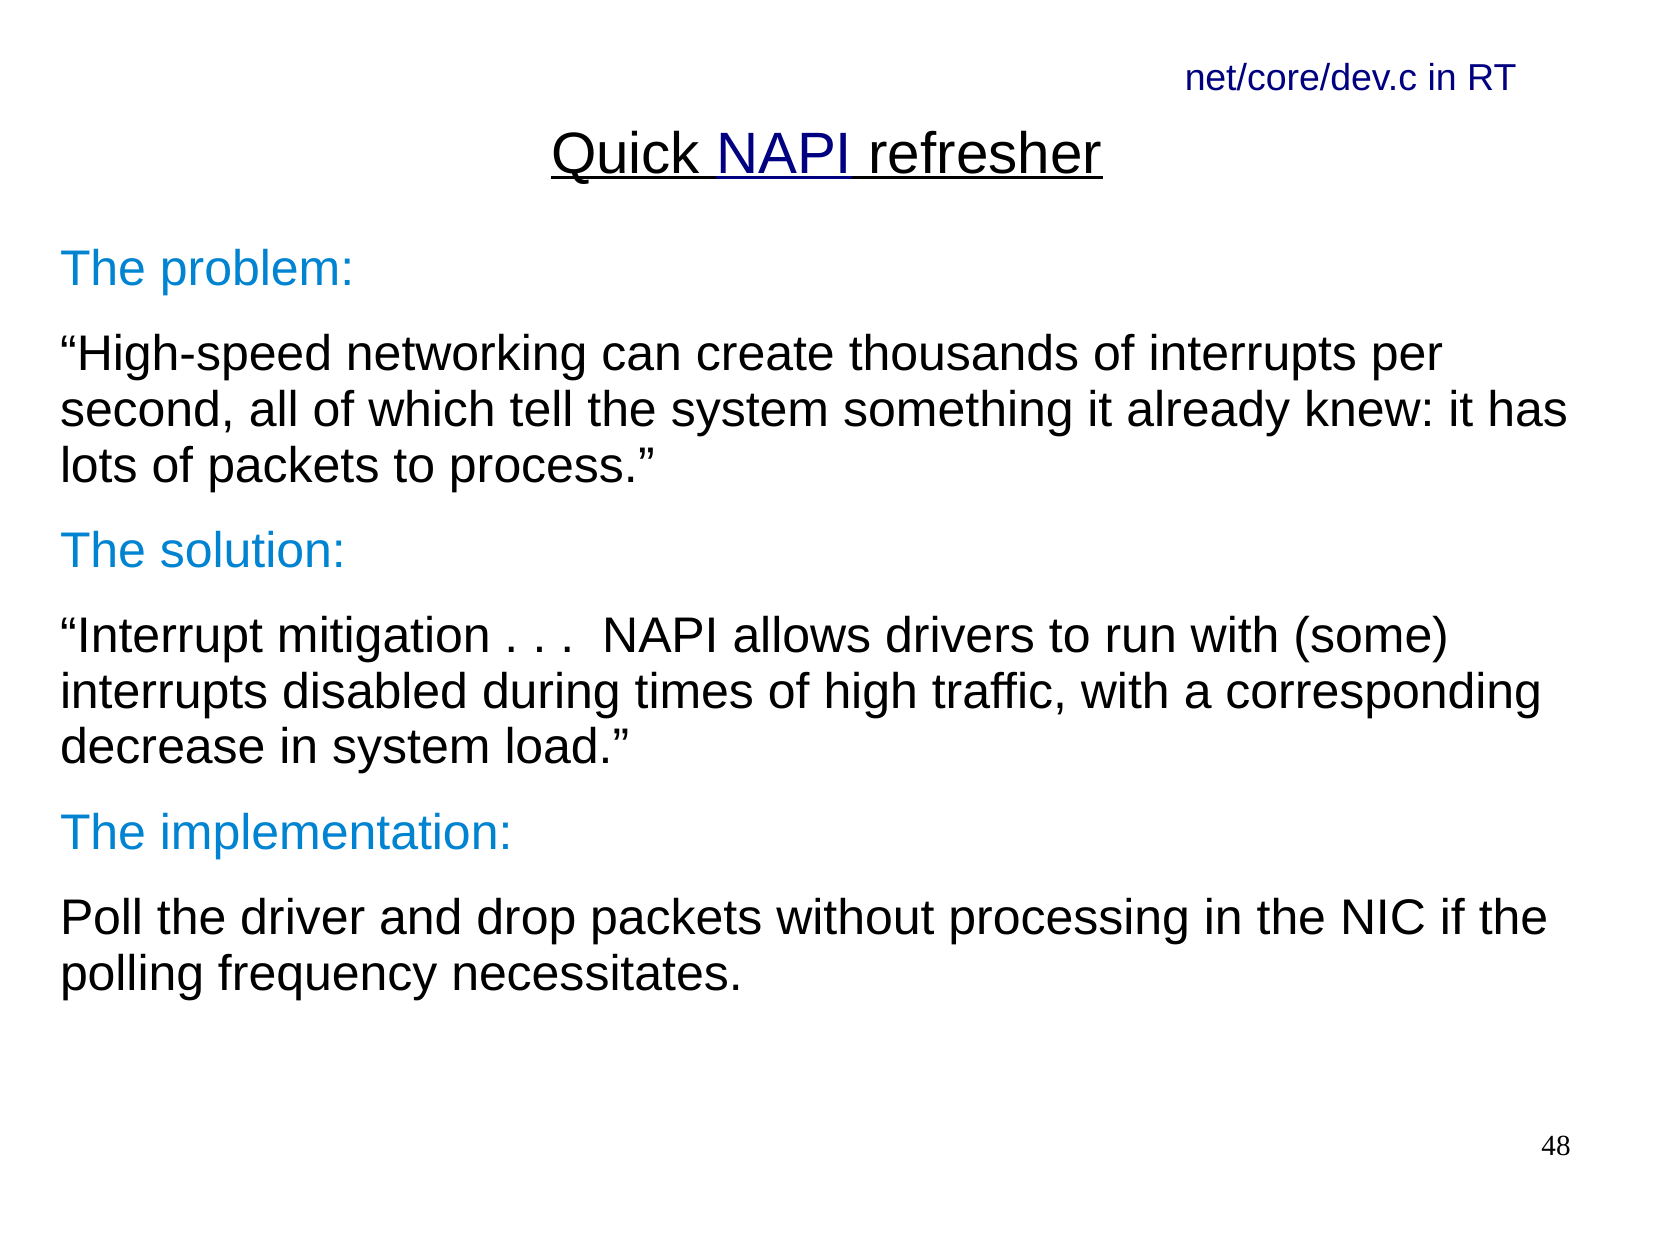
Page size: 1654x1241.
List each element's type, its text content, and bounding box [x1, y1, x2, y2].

list The problem: “High-speed networking can create thousands of interrupts per second, all of which tell the system something it already knew: it has lots of packets to process.” The solution: “Interrupt mitigation . . . NAPI allows drivers to run with (some) interrupts disabled during times of high traffic, with a corresponding decrease in system load.” The implementation: Poll the driver and drop packets without processing in the NIC if the polling frequency necessitates. [60, 240, 1571, 1010]
title Quick NAPI refresher [82, 49, 1571, 240]
text_box net/core/dev.c in RT [1170, 49, 1571, 107]
